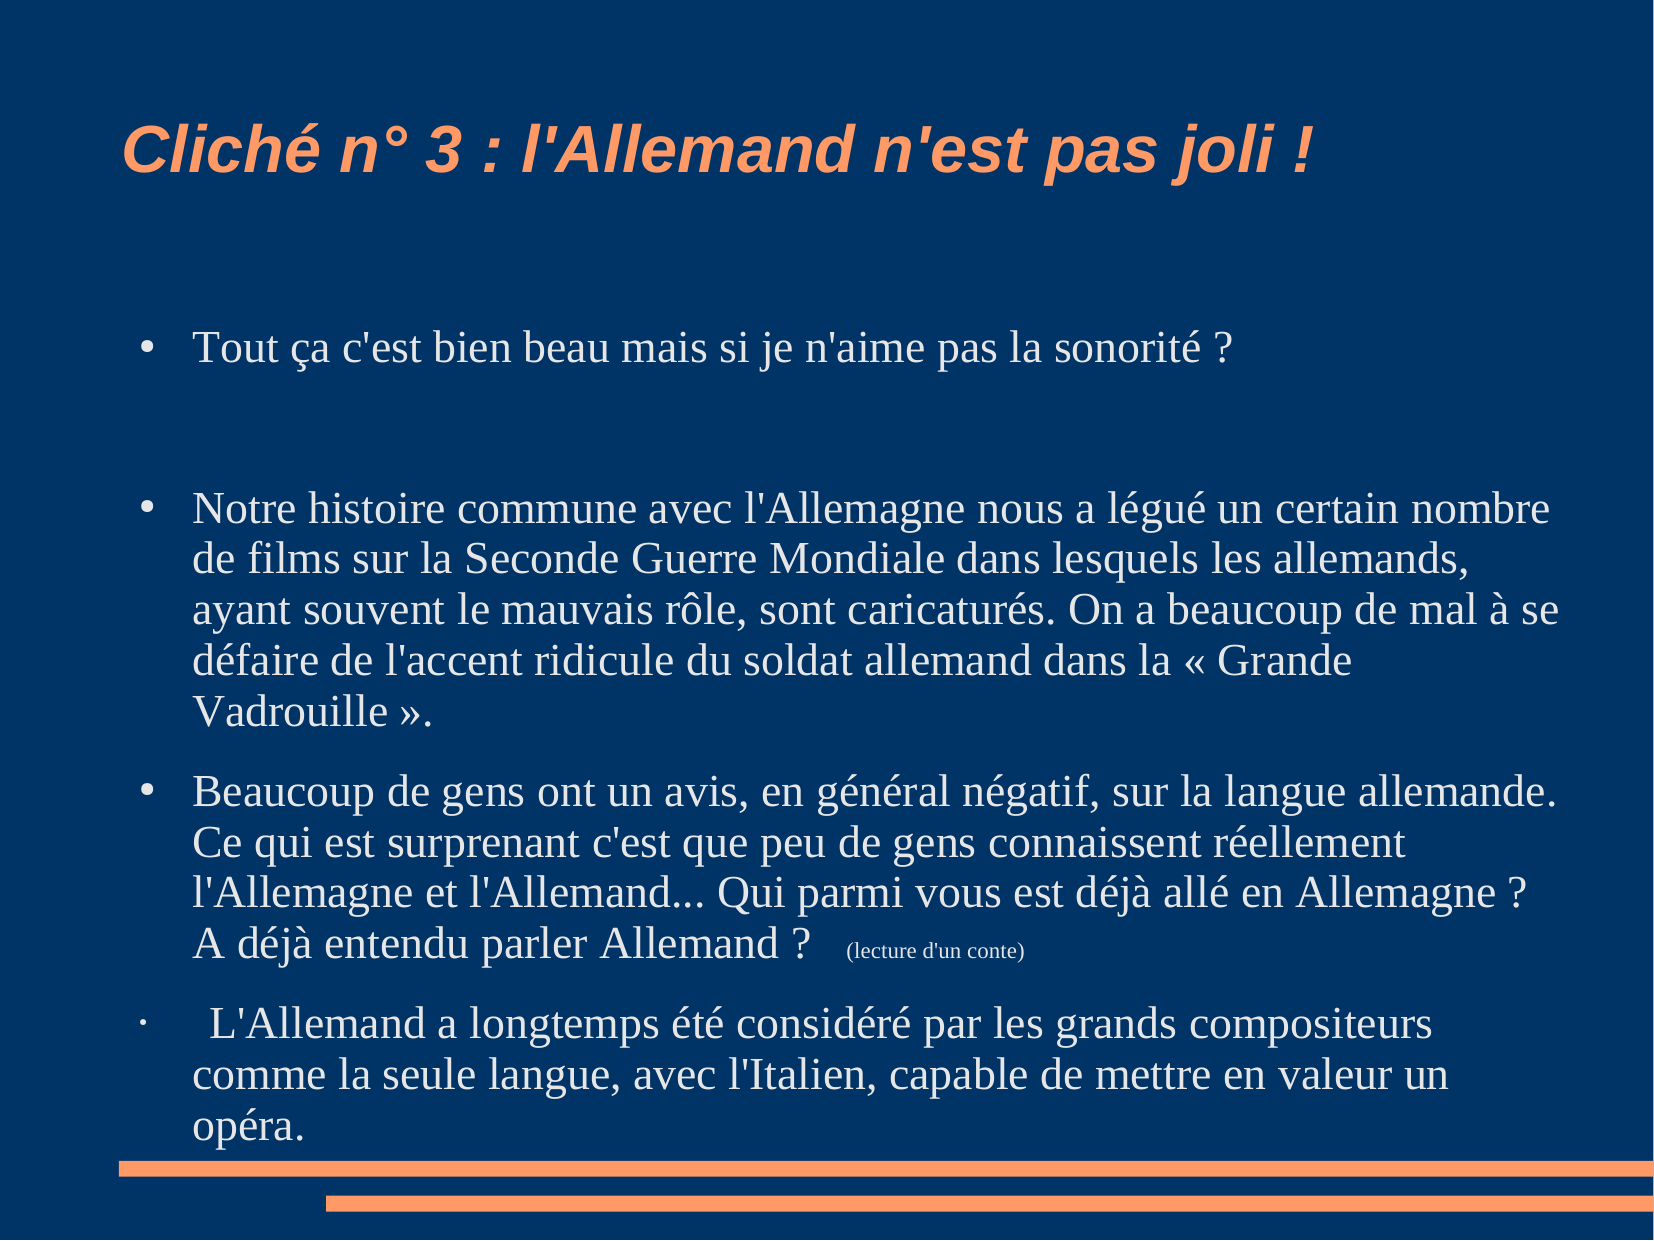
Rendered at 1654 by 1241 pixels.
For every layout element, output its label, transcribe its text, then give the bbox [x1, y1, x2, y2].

list Tout ça c'est bien beau mais si je n'aime pas la sonorité ? Notre histoire commune avec l'Allemagne nous a légué un certain nombre de films sur la Seconde Guerre Mondiale dans lesquels les allemands, ayant souvent le mauvais rôle, sont caricaturés. On a beaucoup de mal à se défaire de l'accent ridicule du soldat allemand dans la « Grande Vadrouille ». Beaucoup de gens ont un avis, en général négatif, sur la langue allemande. Ce qui est surprenant c'est que peu de gens connaissent réellement l'Allemagne et l'Allemand... Qui parmi vous est déjà allé en Allemagne ? A déjà entendu parler Allemand ? (lecture d'un conte) L'Allemand a longtemps été considéré par les grands compositeurs comme la seule langue, avec l'Italien, capable de mettre en valeur un opéra. [121, 322, 1561, 1241]
title Cliché n° 3 : l'Allemand n'est pas joli ! [121, 46, 1534, 254]
